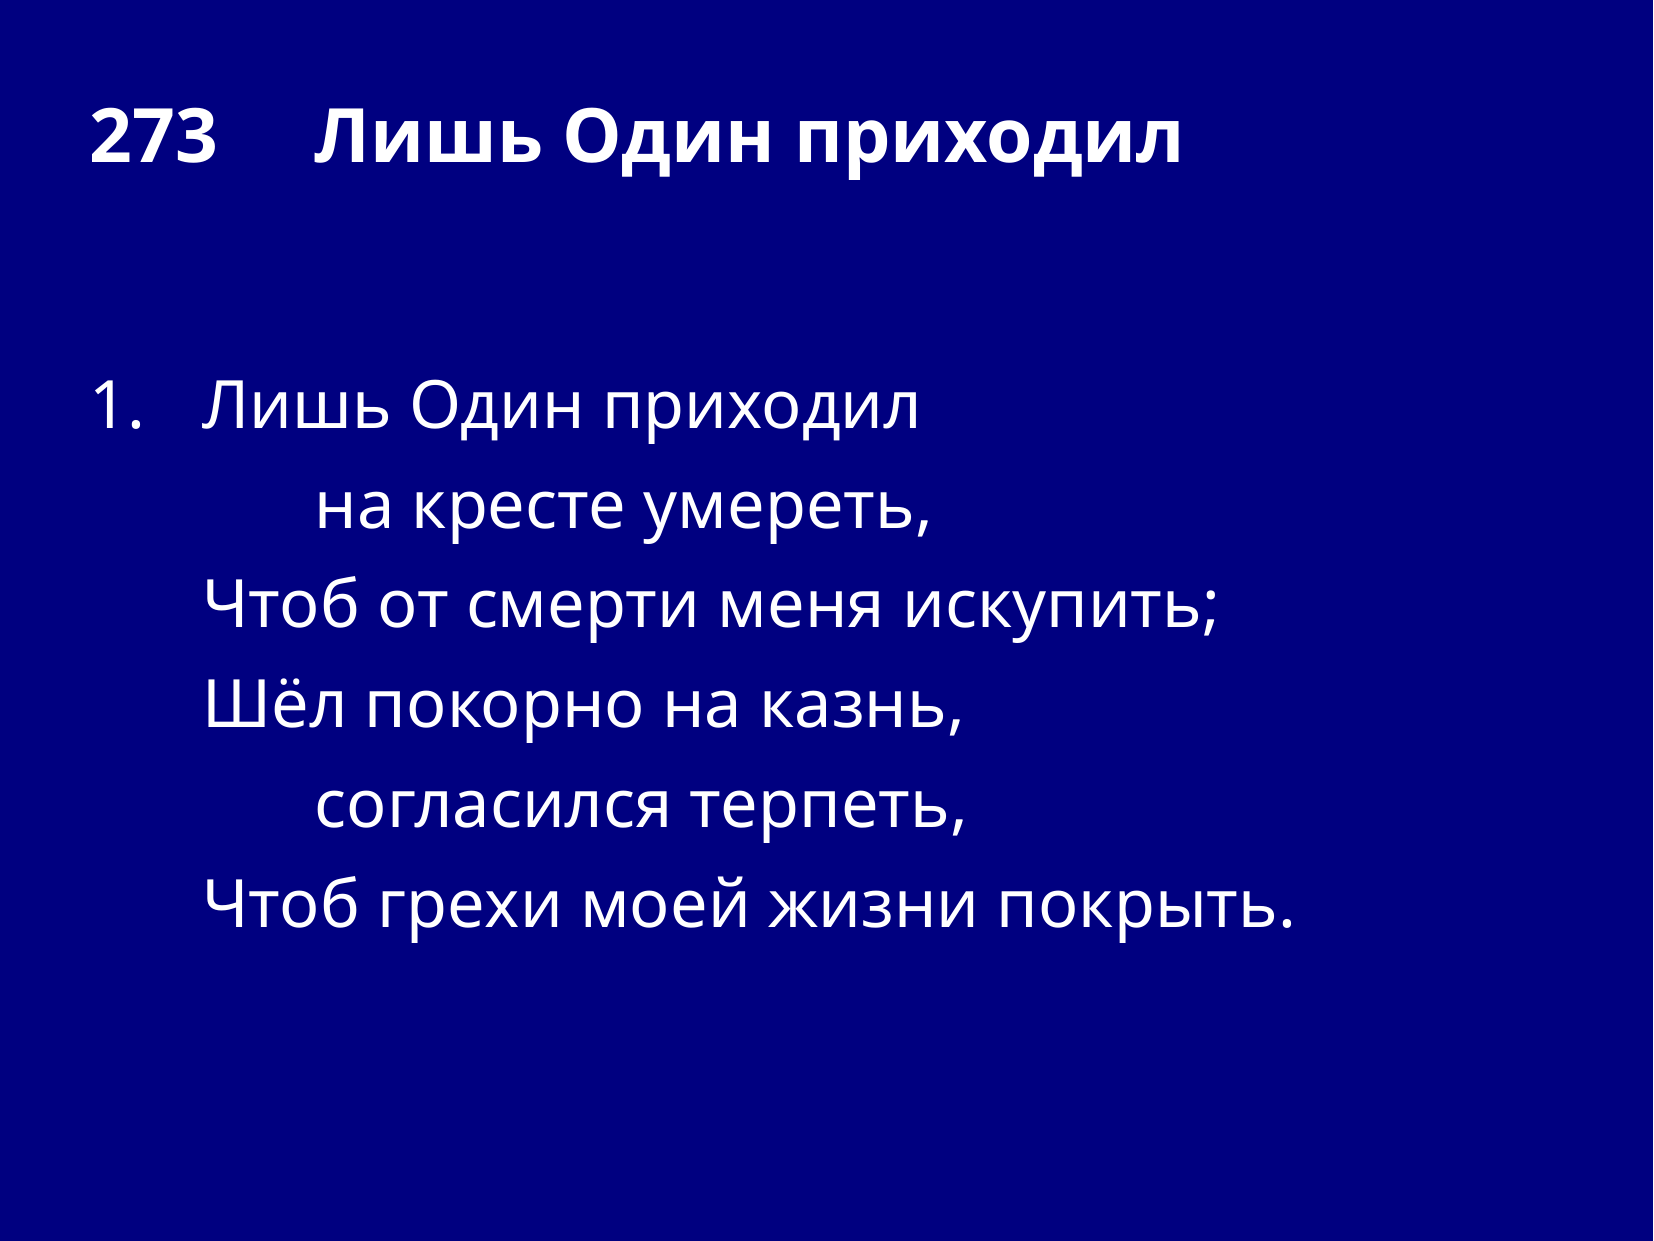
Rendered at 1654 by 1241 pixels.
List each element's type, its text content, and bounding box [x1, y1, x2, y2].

text_box 273 Лишь Один приходил [75, 75, 1576, 188]
text_box 1. Лишь Один приходил на кресте умереть, Чтоб от смерти меня искупить; Шёл покорно на казнь, согласился терпеть, Чтоб грехи моей жизни покрыть. [75, 188, 1576, 1163]
